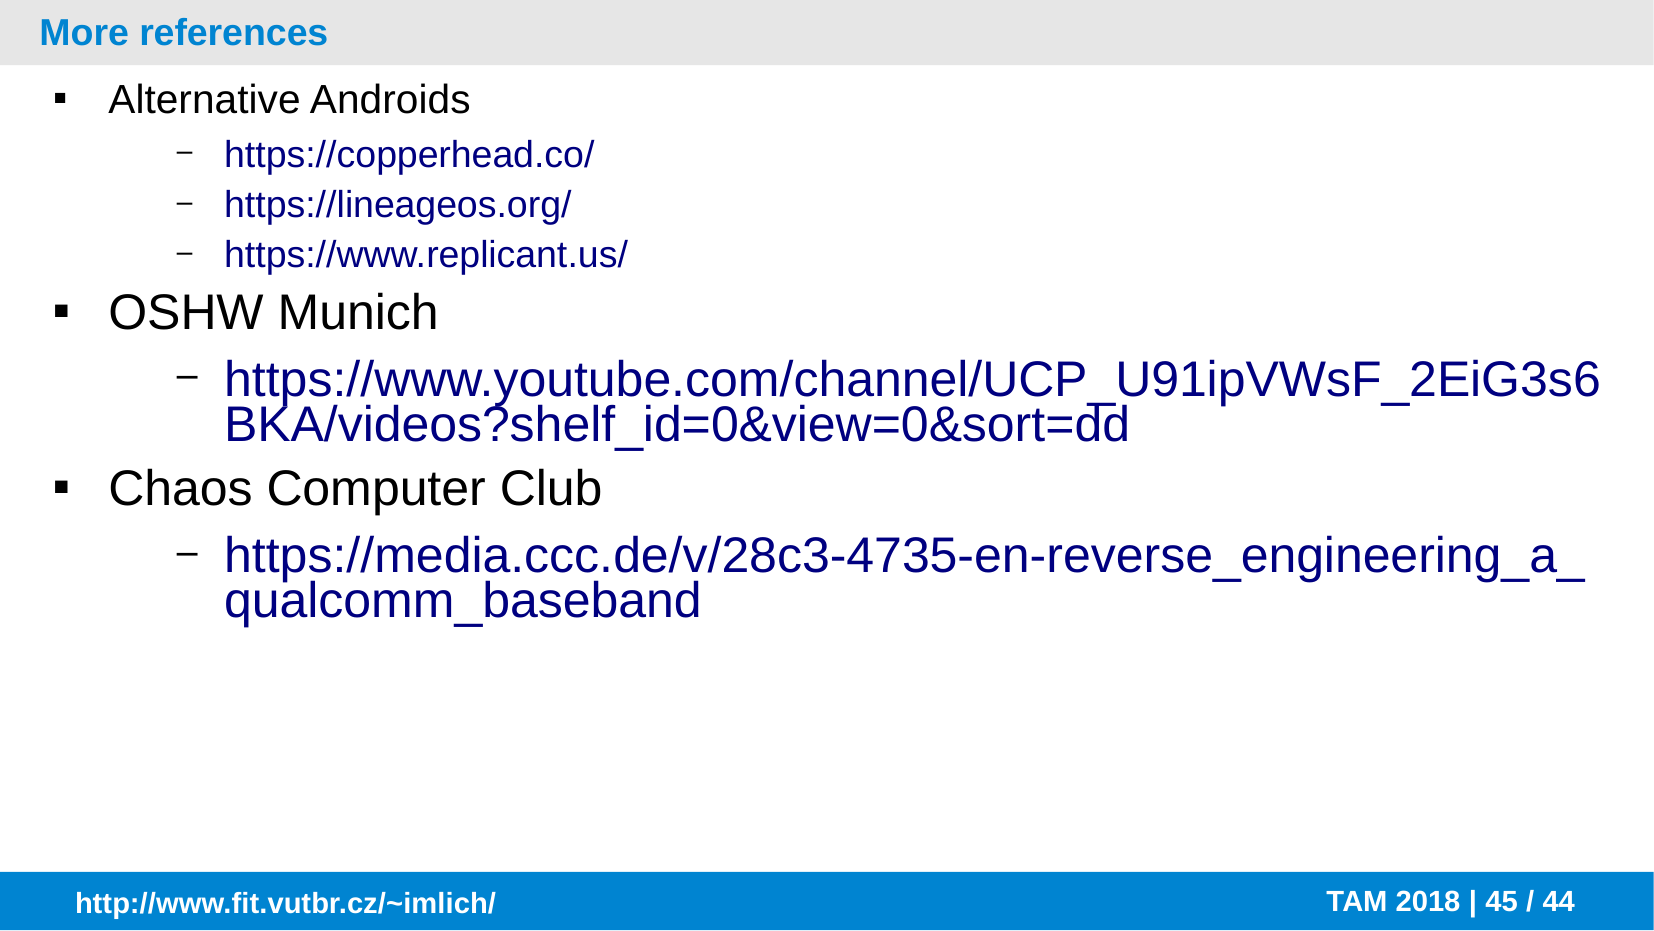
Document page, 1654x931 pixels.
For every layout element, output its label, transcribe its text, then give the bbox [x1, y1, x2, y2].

title More references [39, 4, 1615, 61]
list Alternative Androids https://copperhead.co/ https://lineageos.org/ https://www.replicant.us/ OSHW Munich https://www.youtube.com/channel/UCP_U91ipVWsF_2EiG3s6BKA/videos?shelf_id=0&view=0&sort=dd Chaos Computer Club https://media.ccc.de/v/28c3-4735-en-reverse_engineering_a_qualcomm_baseband [37, 76, 1613, 844]
